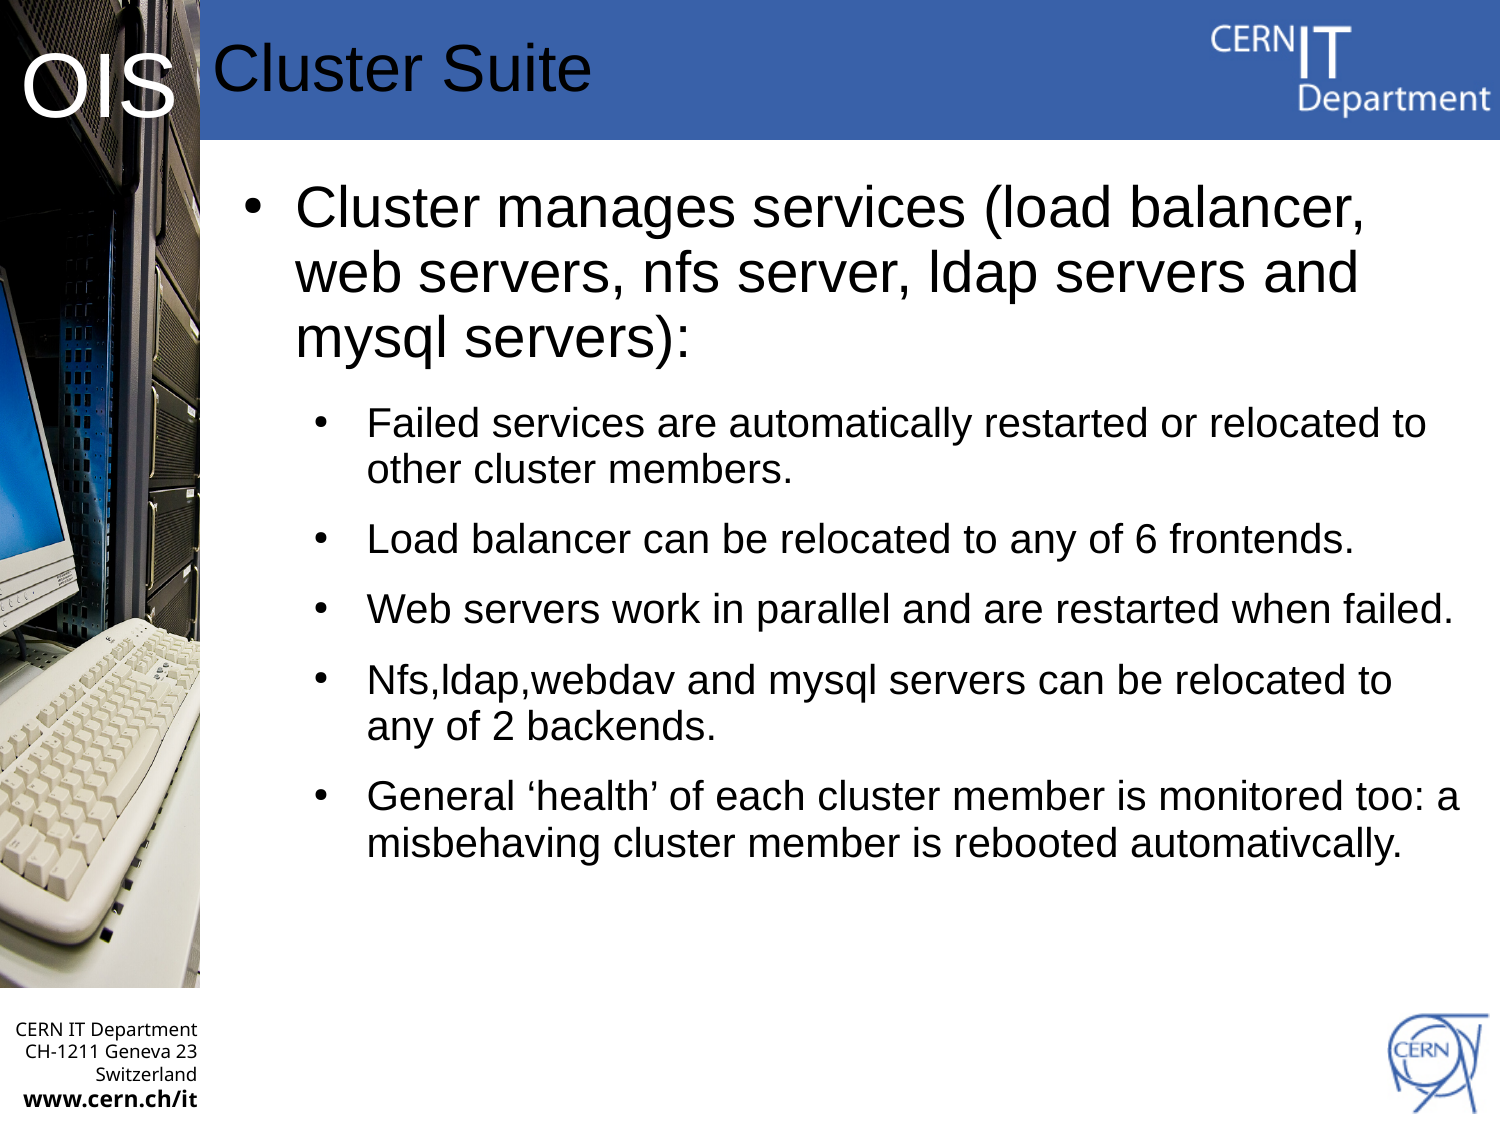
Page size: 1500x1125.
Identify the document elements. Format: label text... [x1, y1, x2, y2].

picture [1387, 1012, 1490, 1114]
list Cluster manages services (load balancer, web servers, nfs server, ldap servers and mysql servers): Failed services are automatically restarted or relocated to other cluster members. Load balancer can be relocated to any of 6 frontends. Web servers work in parallel and are restarted when failed. Nfs,ldap,webdav and mysql servers can be relocated to any of 2 backends. General ‘health’ of each cluster member is monitored too: a misbehaving cluster member is rebooted automativcally. [225, 174, 1463, 973]
picture [0, 0, 1500, 988]
title Cluster Suite [212, 7, 1125, 131]
